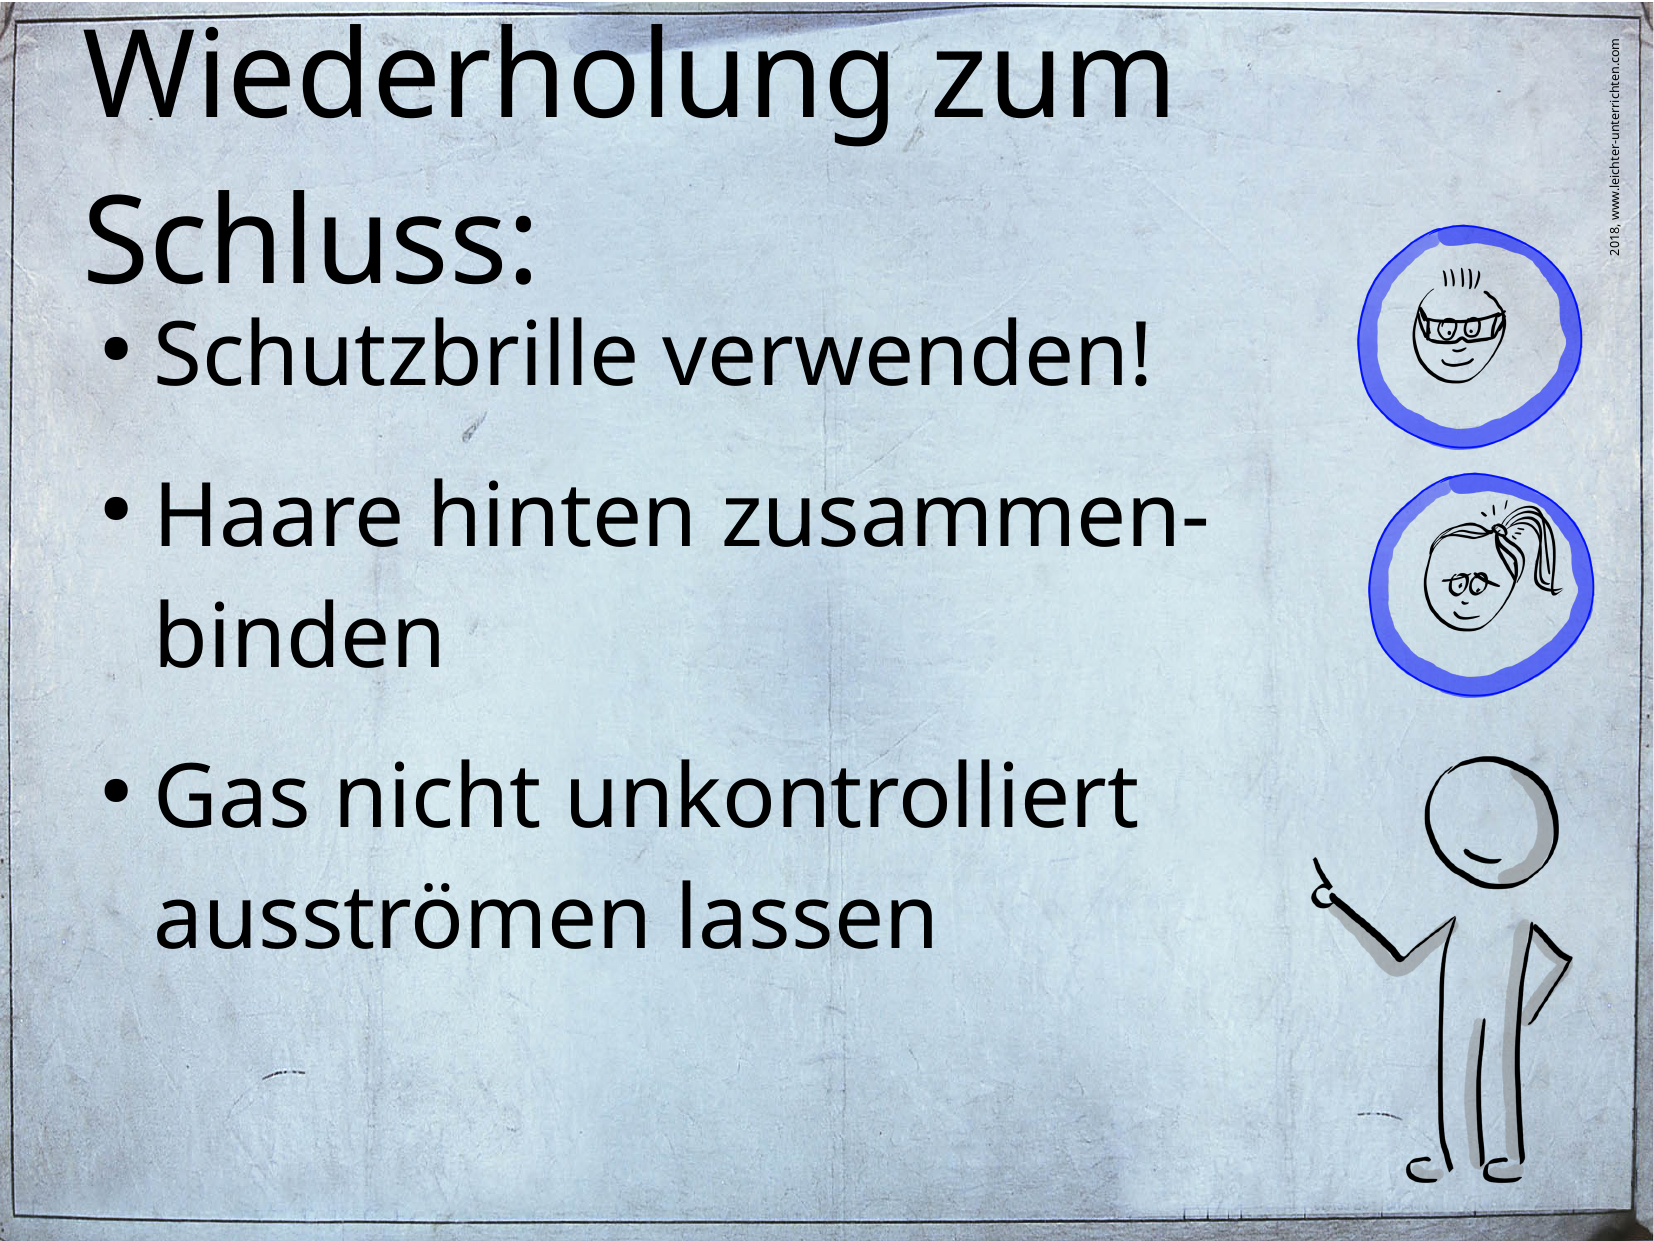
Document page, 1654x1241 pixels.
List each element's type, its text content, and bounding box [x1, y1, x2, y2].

picture [0, 2, 1654, 1241]
title Wiederholung zum Schluss: [82, 49, 1571, 257]
list Schutzbrille verwenden! Haare hinten zusammen- binden Gas nicht unkontrolliert ausströmen lassen [82, 290, 1571, 1010]
